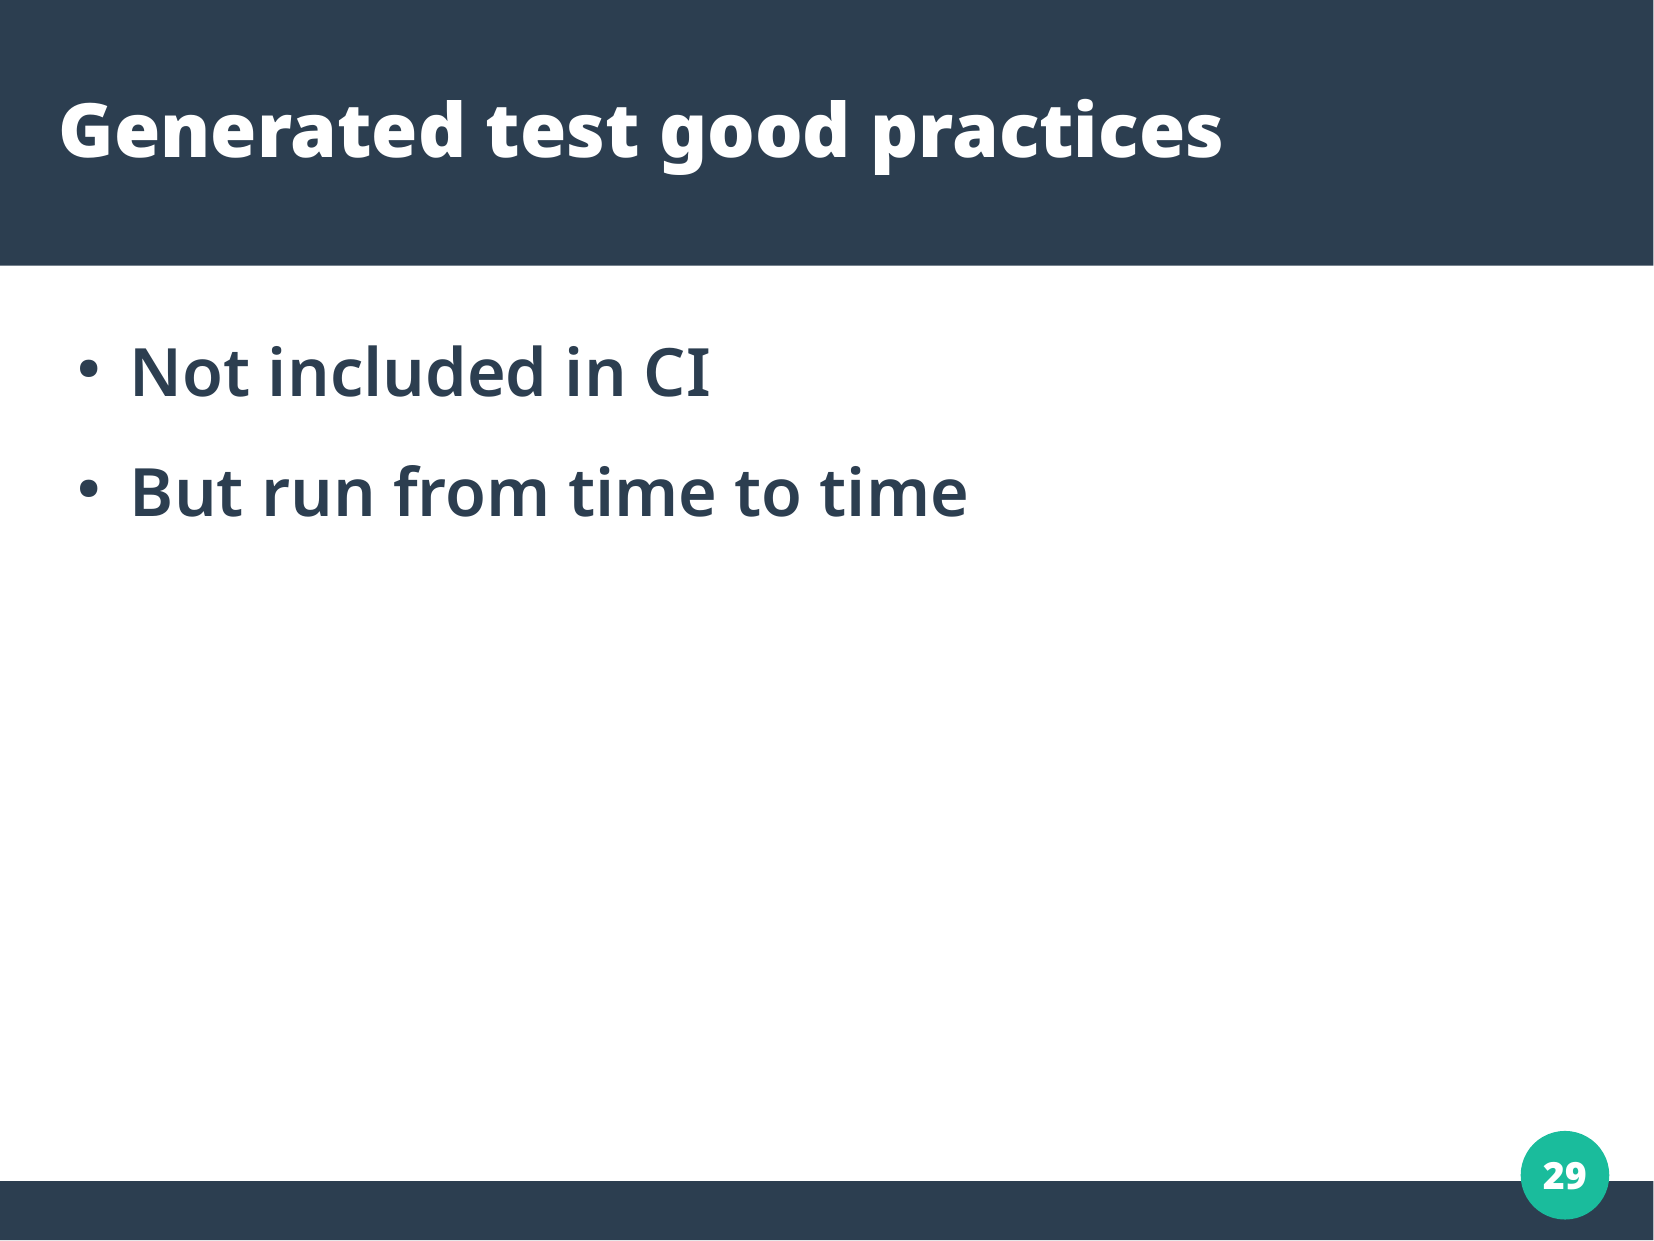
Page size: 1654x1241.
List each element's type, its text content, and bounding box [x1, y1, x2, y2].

title Generated test good practices [59, 49, 1595, 207]
list Not included in CI But run from time to time [59, 324, 1595, 1152]
